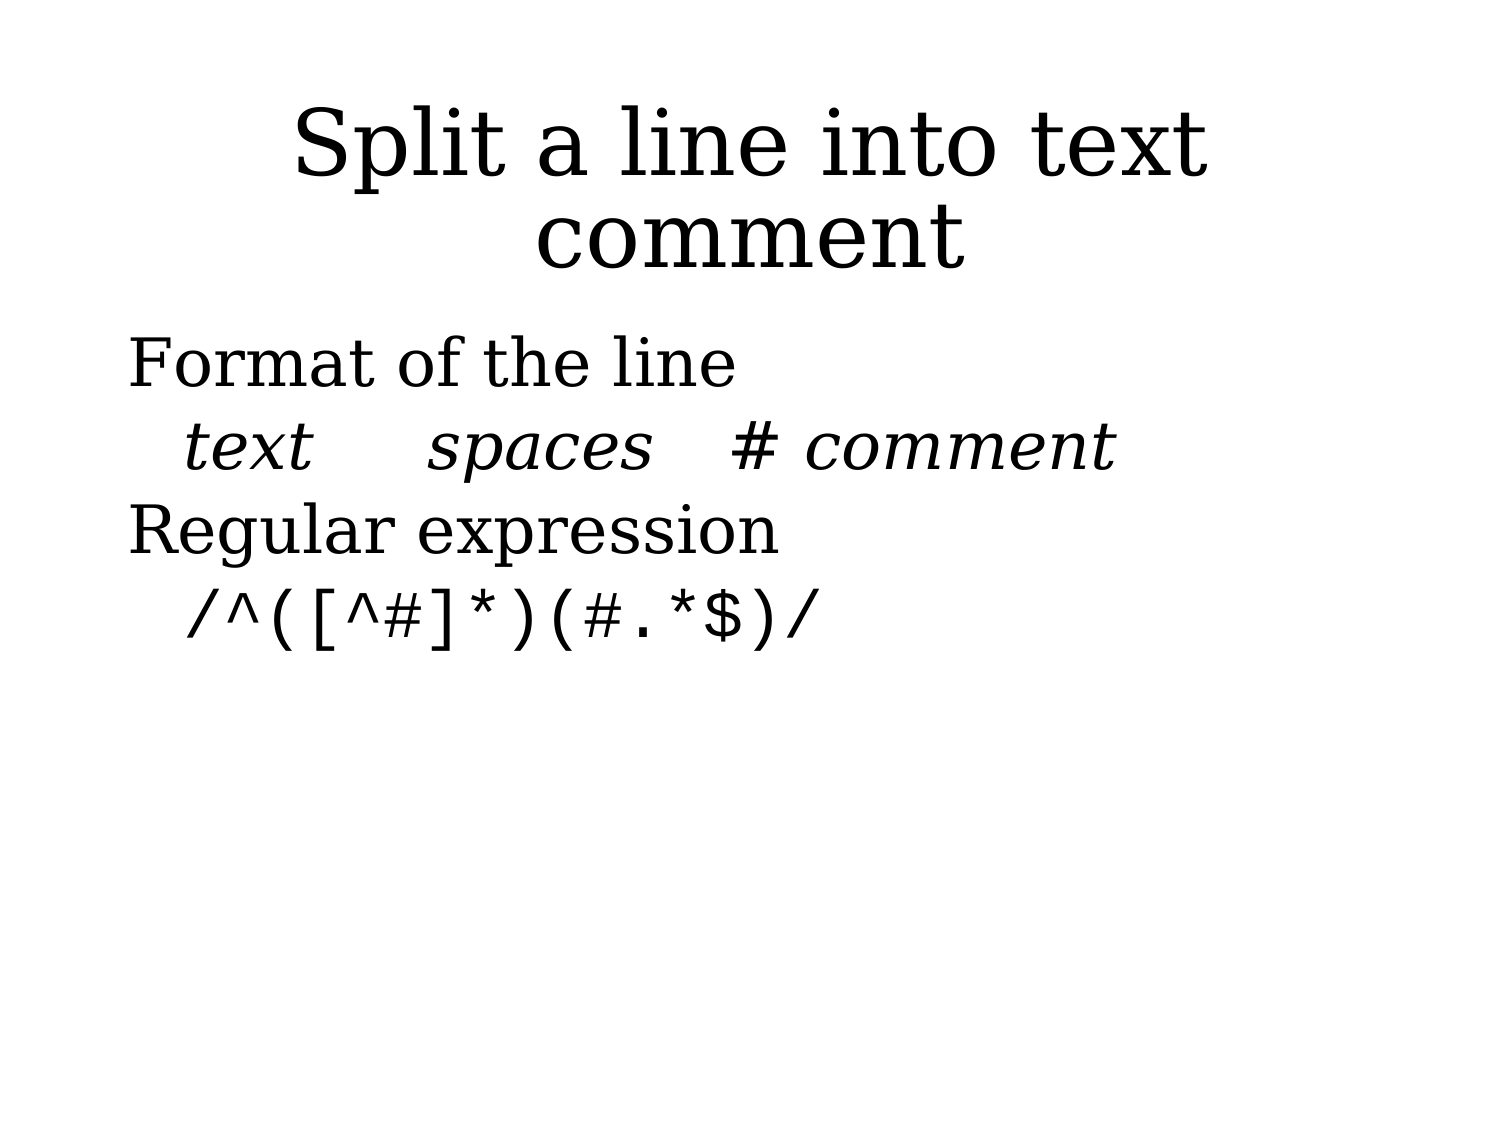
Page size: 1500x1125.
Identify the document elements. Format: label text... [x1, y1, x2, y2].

title Split a line into text comment [112, 86, 1388, 301]
list Format of the line text spaces # comment Regular expression /^([^#]*)(#.*$)/ [112, 324, 1388, 1000]
